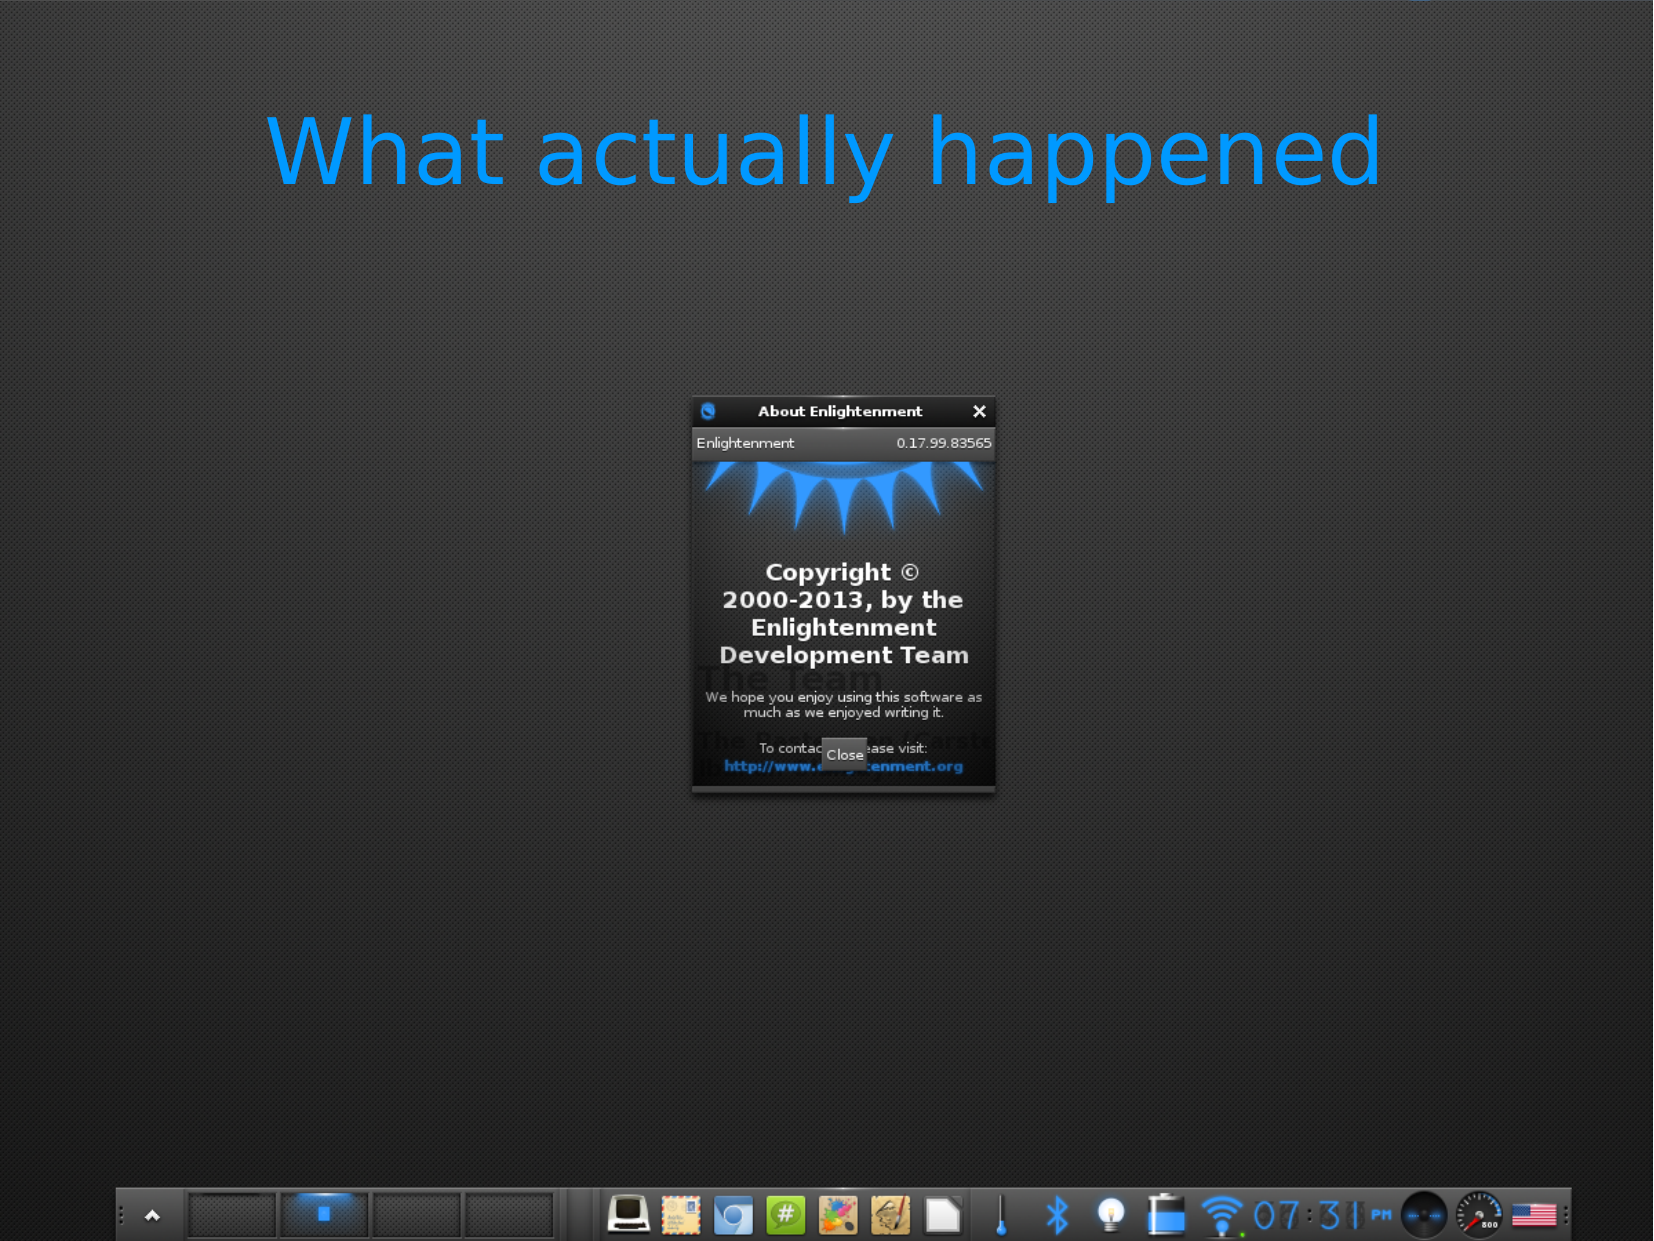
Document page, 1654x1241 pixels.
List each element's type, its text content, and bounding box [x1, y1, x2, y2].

title What actually happened [82, 49, 1571, 257]
picture [0, 0, 1654, 1241]
